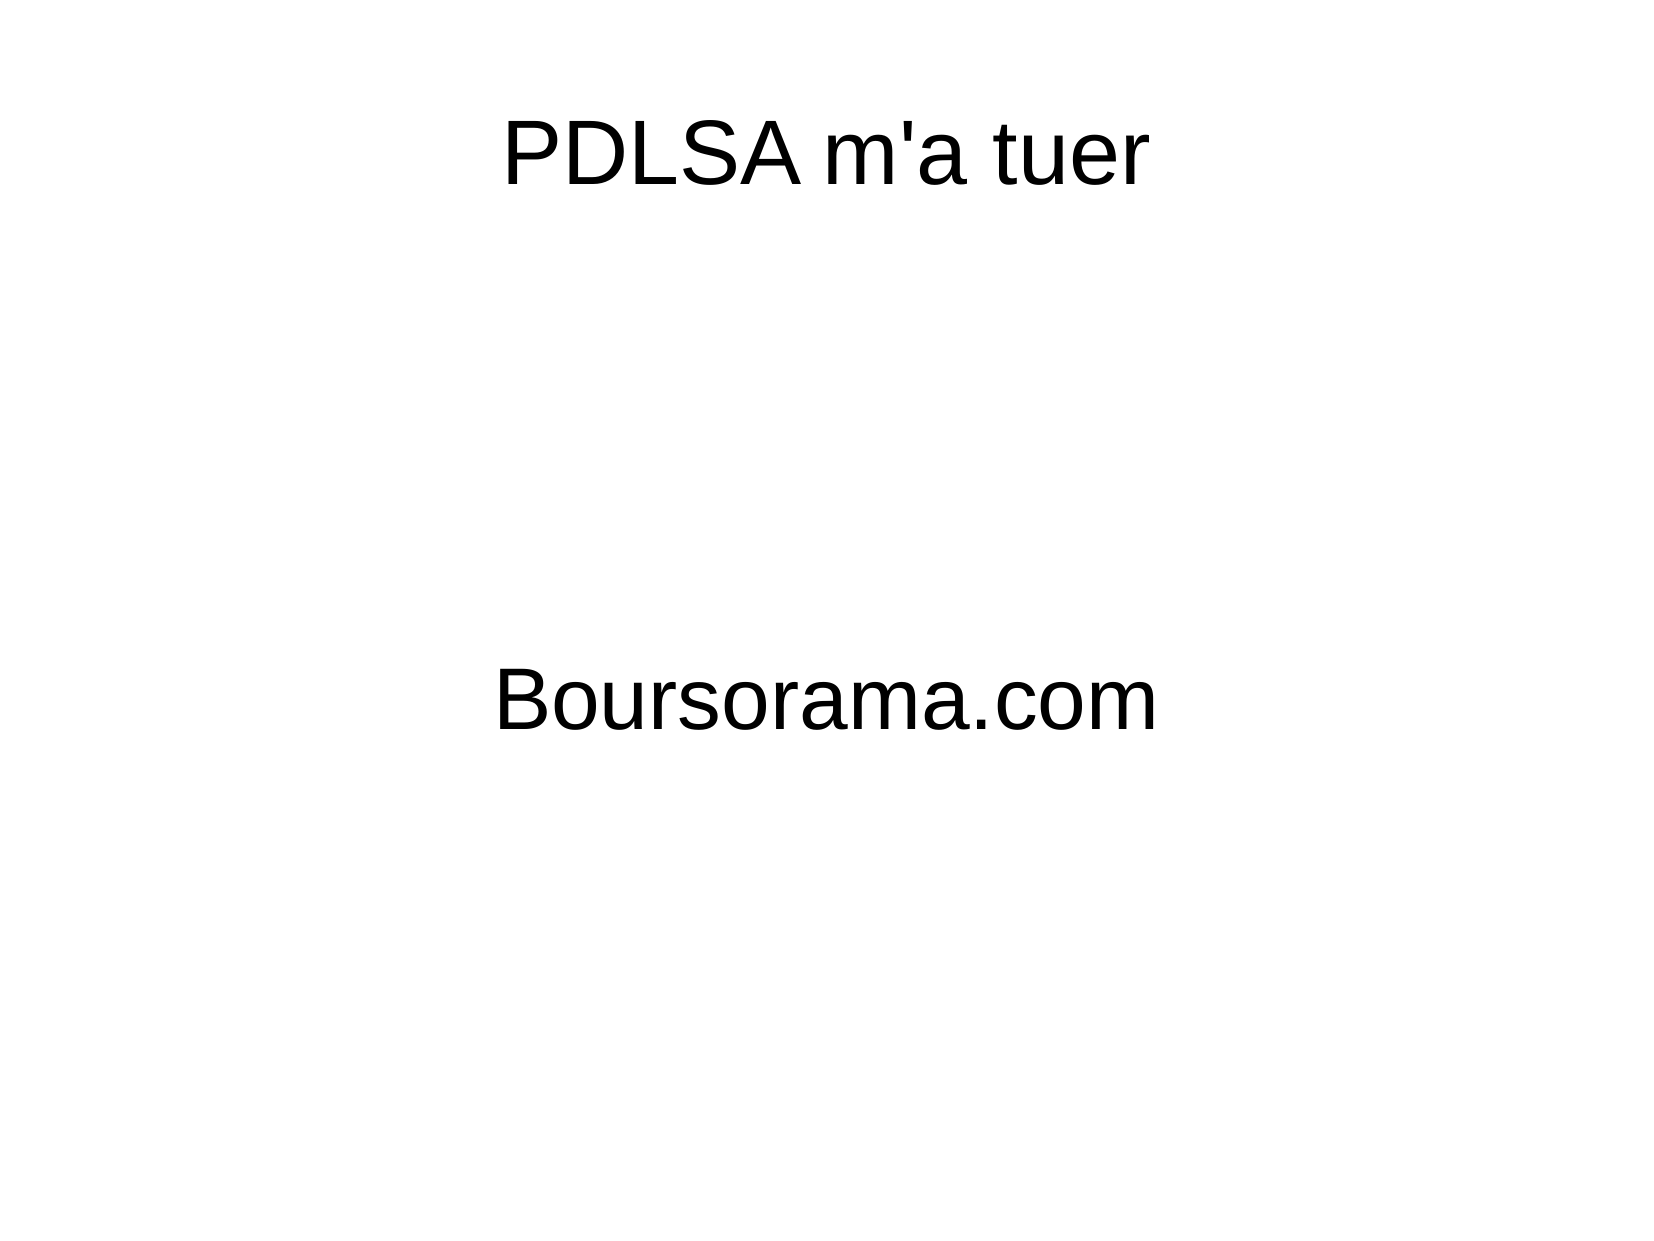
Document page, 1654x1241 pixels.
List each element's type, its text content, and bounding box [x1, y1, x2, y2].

title PDLSA m'a tuer [82, 56, 1571, 250]
subtitle Boursorama.com [82, 297, 1571, 1102]
